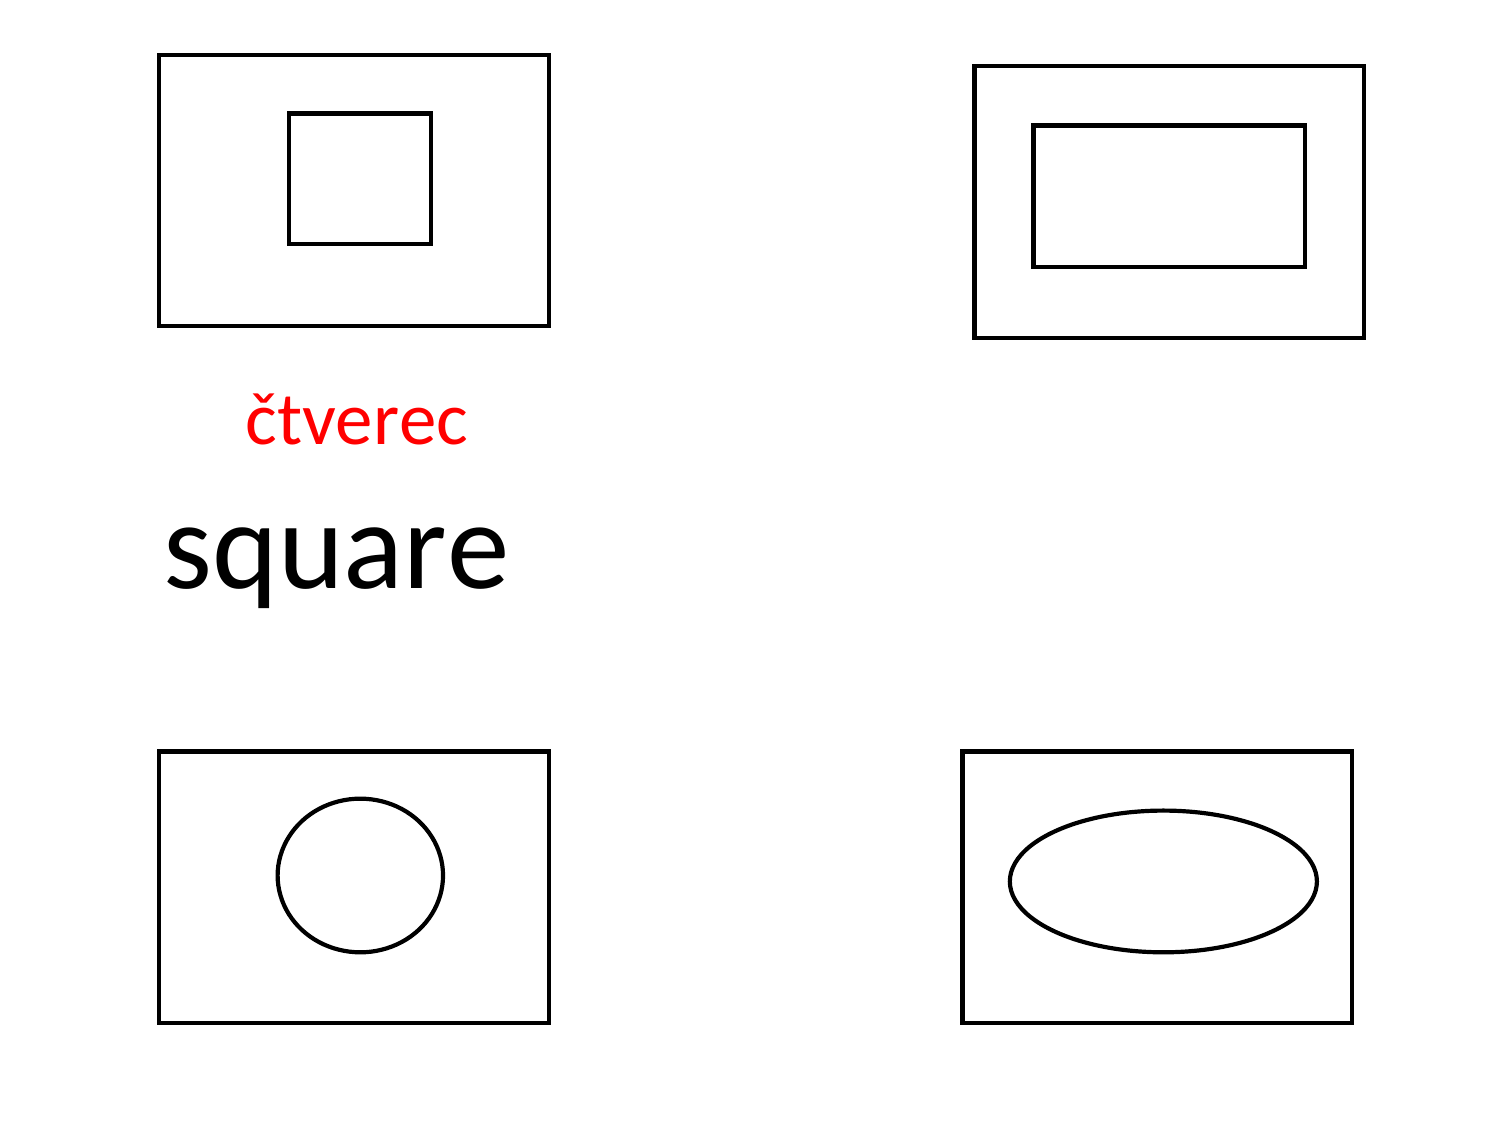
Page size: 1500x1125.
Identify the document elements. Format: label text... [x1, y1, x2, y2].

text_box CV [159, 751, 549, 1024]
text_box [159, 54, 550, 327]
text_box CV [962, 751, 1353, 1024]
text_box [1009, 810, 1317, 953]
text_box [1033, 125, 1305, 268]
text_box square [148, 456, 562, 622]
text_box [277, 798, 444, 953]
text_box čtverec [230, 361, 484, 468]
text_box CV [974, 66, 1364, 339]
